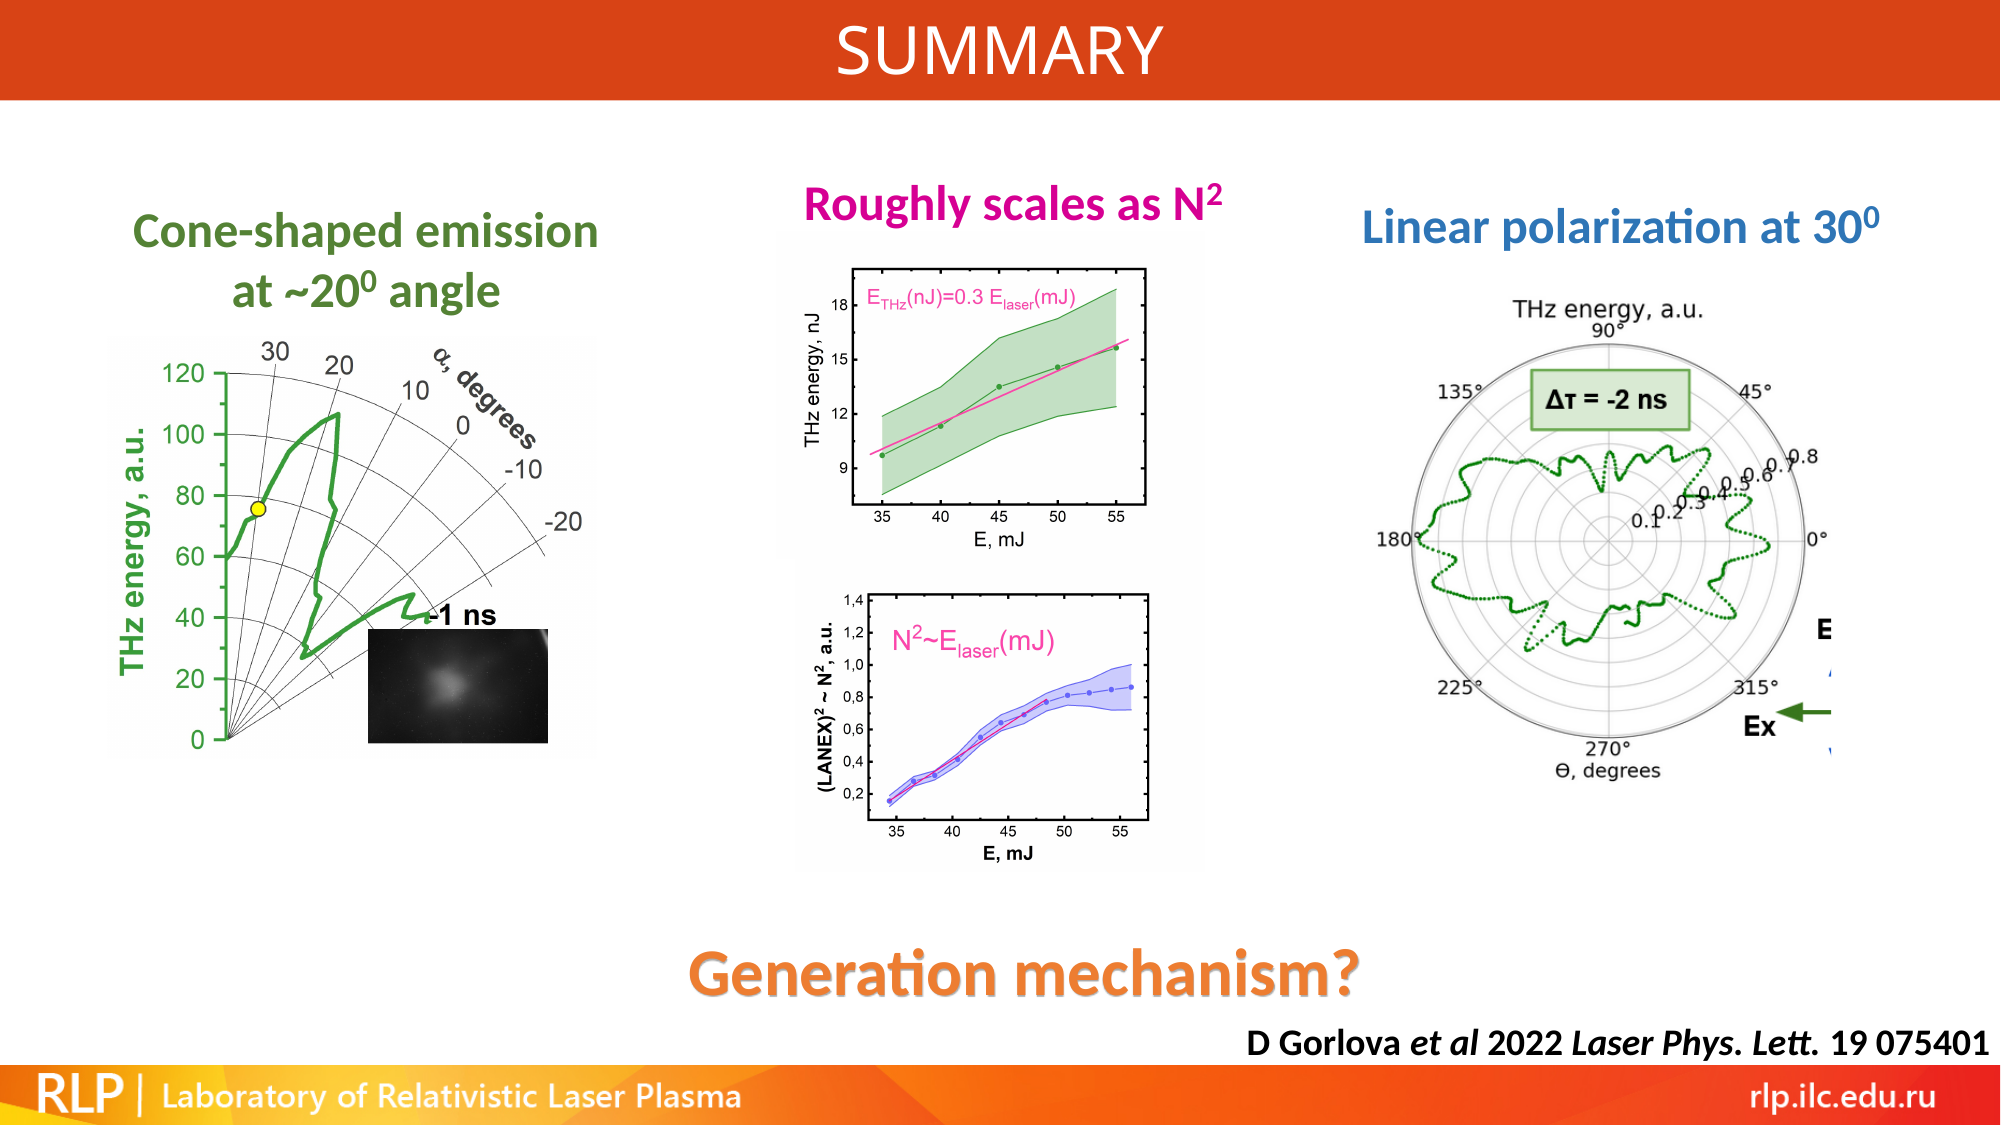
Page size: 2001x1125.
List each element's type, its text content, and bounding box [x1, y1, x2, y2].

text_box Generation mechanism? [673, 920, 1566, 1017]
text_box Cone-shaped emission at ~200 angle [107, 189, 626, 327]
picture [107, 336, 597, 759]
picture [1363, 283, 1832, 794]
picture [0, 1065, 2000, 1125]
text_box Linear polarization at 300 [1347, 185, 1901, 262]
picture [776, 240, 1205, 873]
text_box Roughly scales as N2 [680, 163, 1348, 240]
text_box SUMMARY [0, 0, 2000, 101]
text_box D Gorlova et al 2022 Laser Phys. Lett. 19 075401 [1231, 1010, 2000, 1072]
